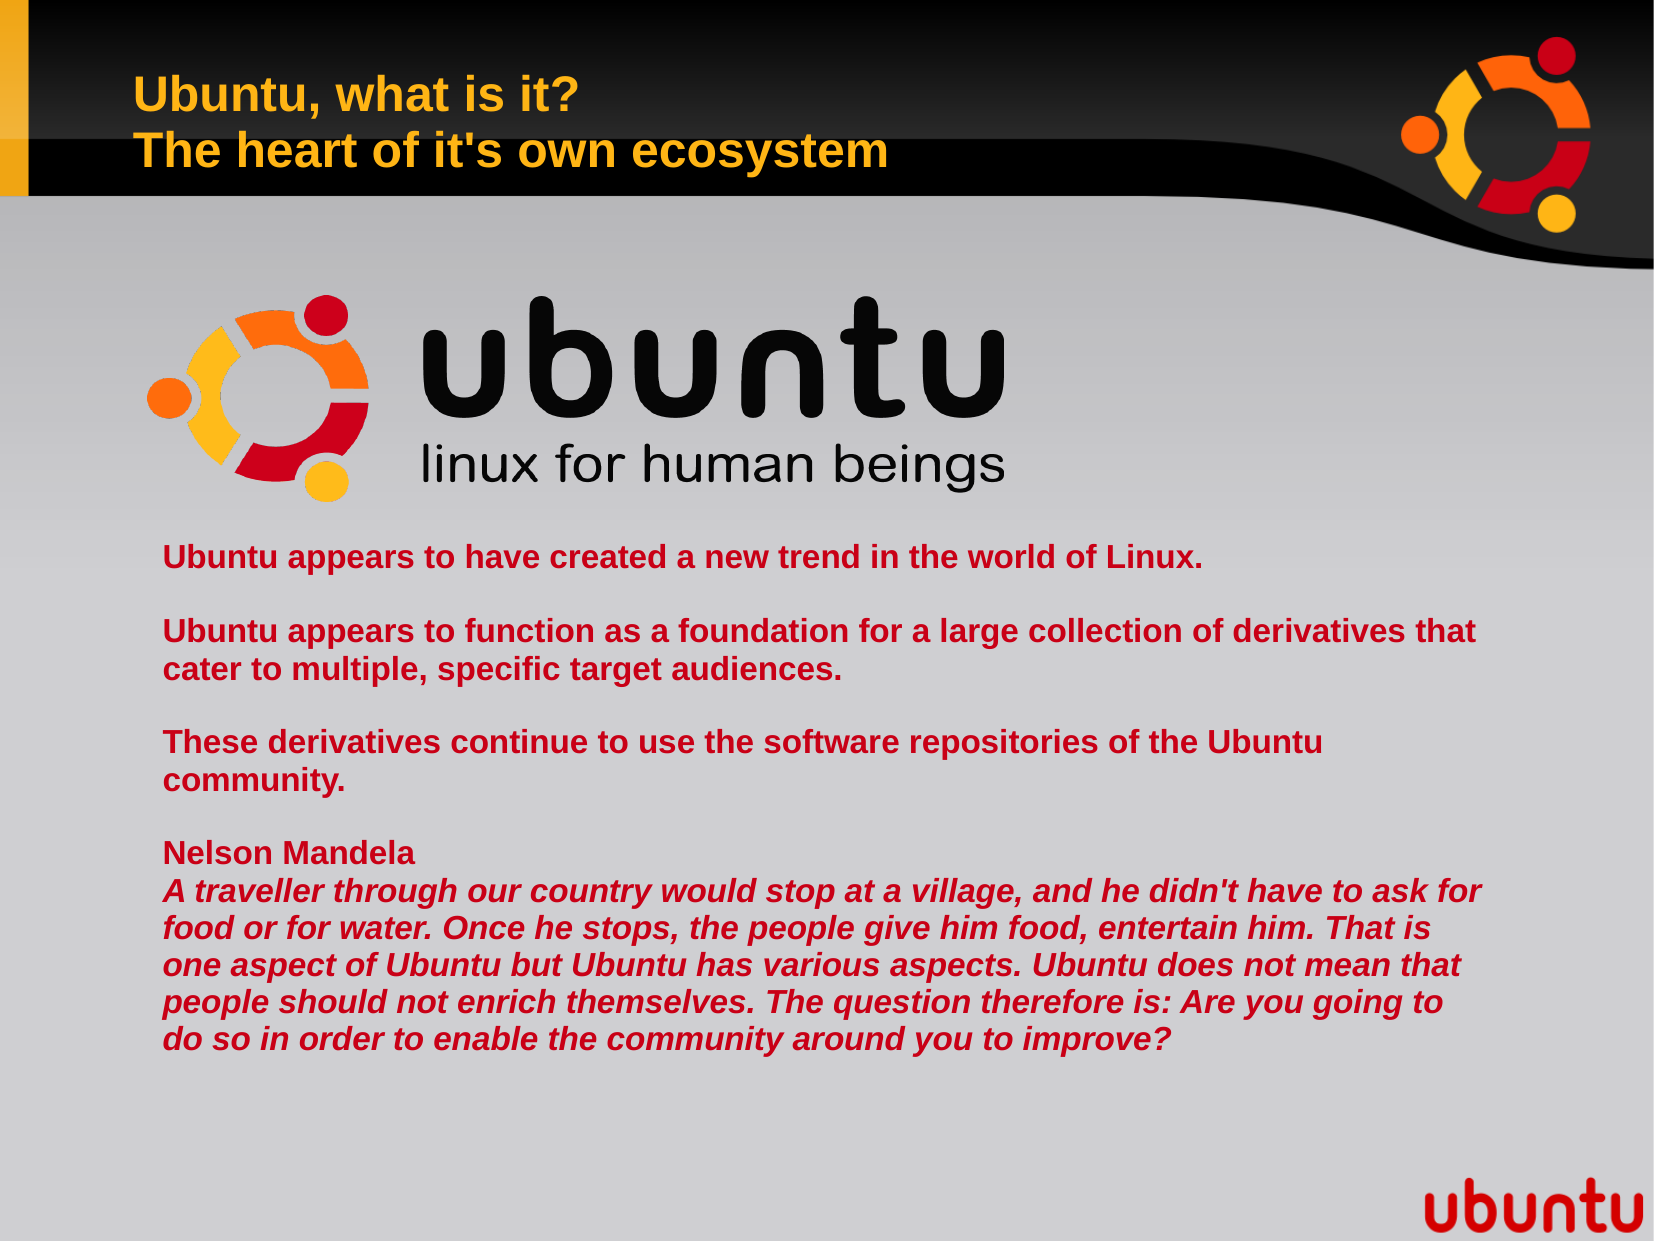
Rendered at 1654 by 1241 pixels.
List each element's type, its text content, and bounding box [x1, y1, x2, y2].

text_box Ubuntu appears to have created a new trend in the world of Linux. Ubuntu appears to function as a foundation for a large collection of derivatives that cater to multiple, specific target audiences. These derivatives continue to use the software repositories of the Ubuntu community. Nelson Mandela A traveller through our country would stop at a village, and he didn't have to ask for food or for water. Once he stops, the people give him food, entertain him. That is one aspect of Ubuntu but Ubuntu has various aspects. Ubuntu does not mean that people should not enrich themselves. The question therefore is: Are you going to do so in order to enable the community around you to improve? [147, 531, 1506, 1102]
picture [0, 0, 1654, 1241]
text_box Ubuntu, what is it? The heart of it's own ecosystem [118, 59, 1294, 186]
